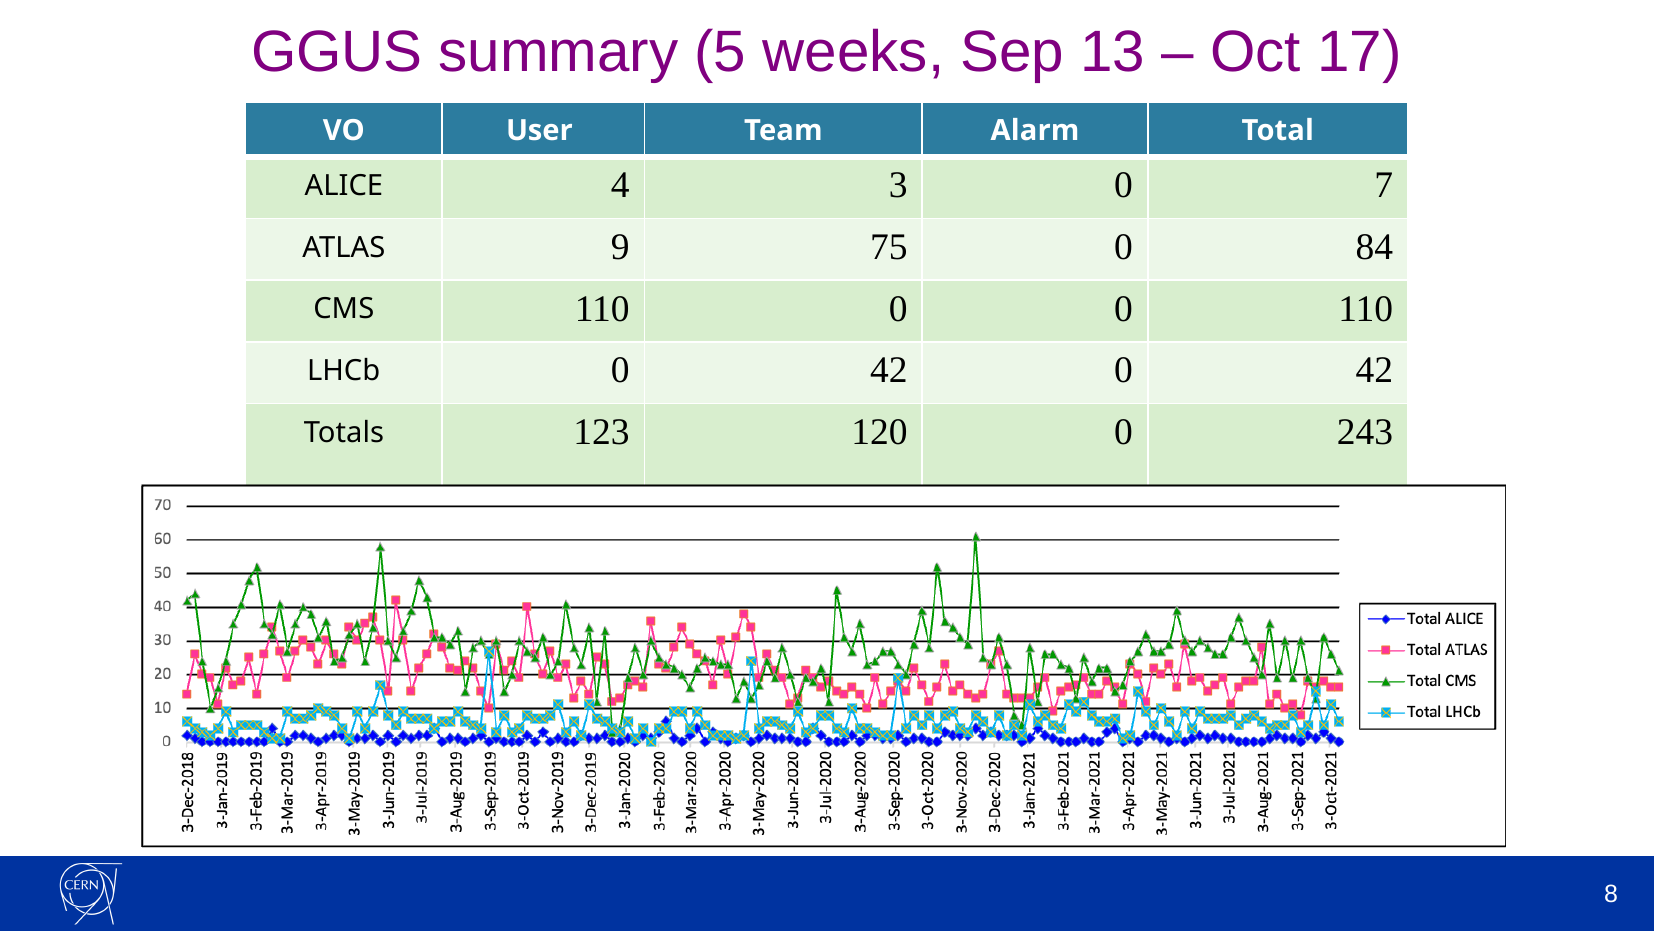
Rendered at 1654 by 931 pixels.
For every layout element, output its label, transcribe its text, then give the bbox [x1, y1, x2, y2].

table_cell 0 [443, 343, 644, 403]
table_cell CMS [246, 281, 441, 341]
table_cell 0 [923, 219, 1147, 279]
picture [56, 859, 127, 928]
table_cell 9 [443, 219, 644, 279]
table_cell 84 [1149, 219, 1407, 279]
table_header VO [246, 103, 441, 154]
table_cell LHCb [246, 343, 441, 403]
title GGUS summary (5 weeks, Sep 13 – Oct 17) [82, 1, 1571, 107]
table_cell 0 [923, 160, 1147, 218]
table_cell 0 [923, 281, 1147, 341]
table_cell ATLAS [246, 219, 441, 279]
table_cell 110 [1149, 281, 1407, 341]
table_cell 0 [645, 281, 921, 341]
table_header User [443, 103, 644, 154]
table_cell 123 [443, 404, 644, 484]
table_cell 0 [923, 343, 1147, 403]
picture [140, 484, 1506, 848]
table_cell 243 [1149, 404, 1407, 484]
table_cell Totals [246, 404, 441, 484]
table_cell 4 [443, 160, 644, 218]
table_cell 3 [645, 160, 921, 218]
table_cell 7 [1149, 160, 1407, 218]
table_cell 75 [645, 219, 921, 279]
table_cell 120 [645, 404, 921, 484]
table_cell 42 [645, 343, 921, 403]
table_cell ALICE [246, 160, 441, 218]
table_header Team [645, 103, 921, 154]
table_cell 110 [443, 281, 644, 341]
table_cell 42 [1149, 343, 1407, 403]
table_header Total [1149, 103, 1407, 154]
table_cell 0 [923, 404, 1147, 484]
table_header Alarm [923, 103, 1147, 154]
